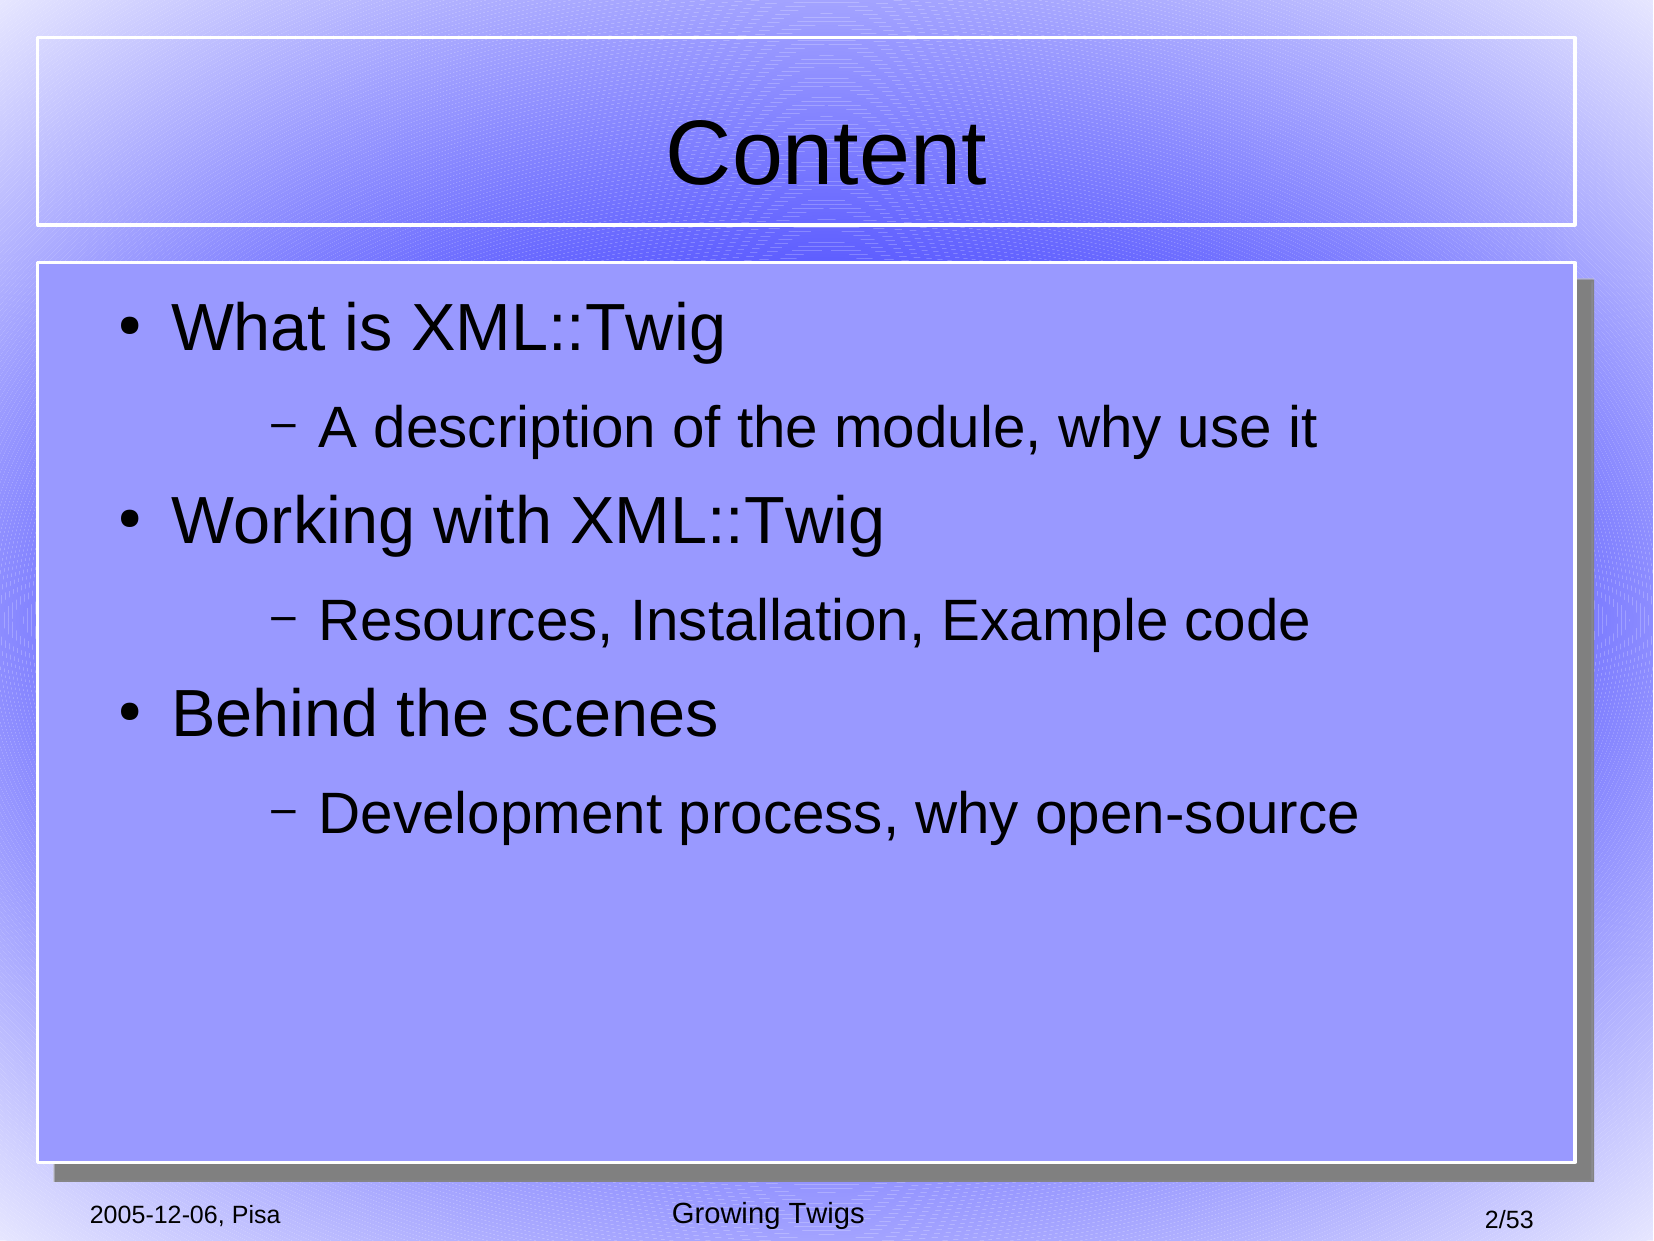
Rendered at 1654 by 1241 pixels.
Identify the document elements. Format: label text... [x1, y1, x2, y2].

list What is XML::Twig A description of the module, why use it Working with XML::Twig Resources, Installation, Example code Behind the scenes Development process, why open-source [82, 290, 1571, 1109]
title Content [82, 49, 1571, 257]
